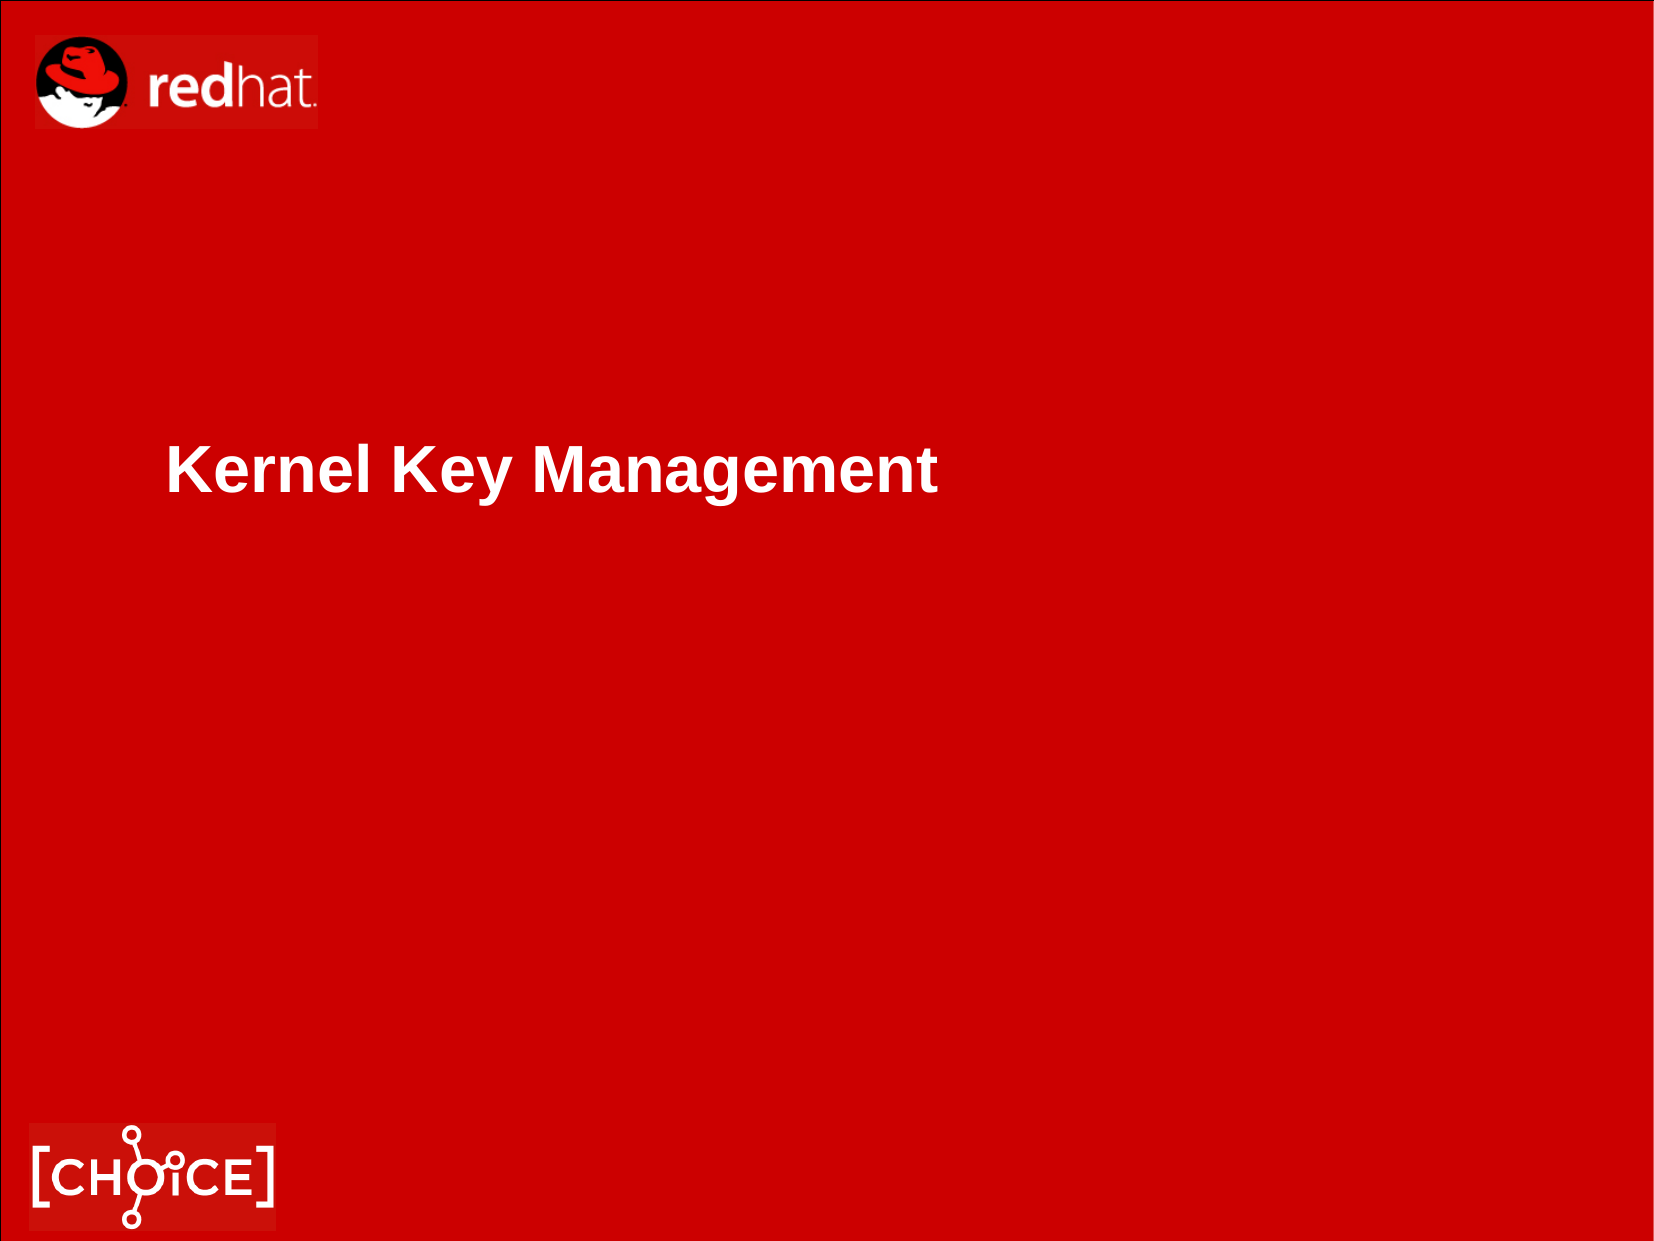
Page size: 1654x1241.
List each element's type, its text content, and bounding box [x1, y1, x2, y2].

picture [35, 35, 318, 129]
picture [29, 1123, 276, 1231]
title Kernel Key Management [165, 374, 1477, 564]
